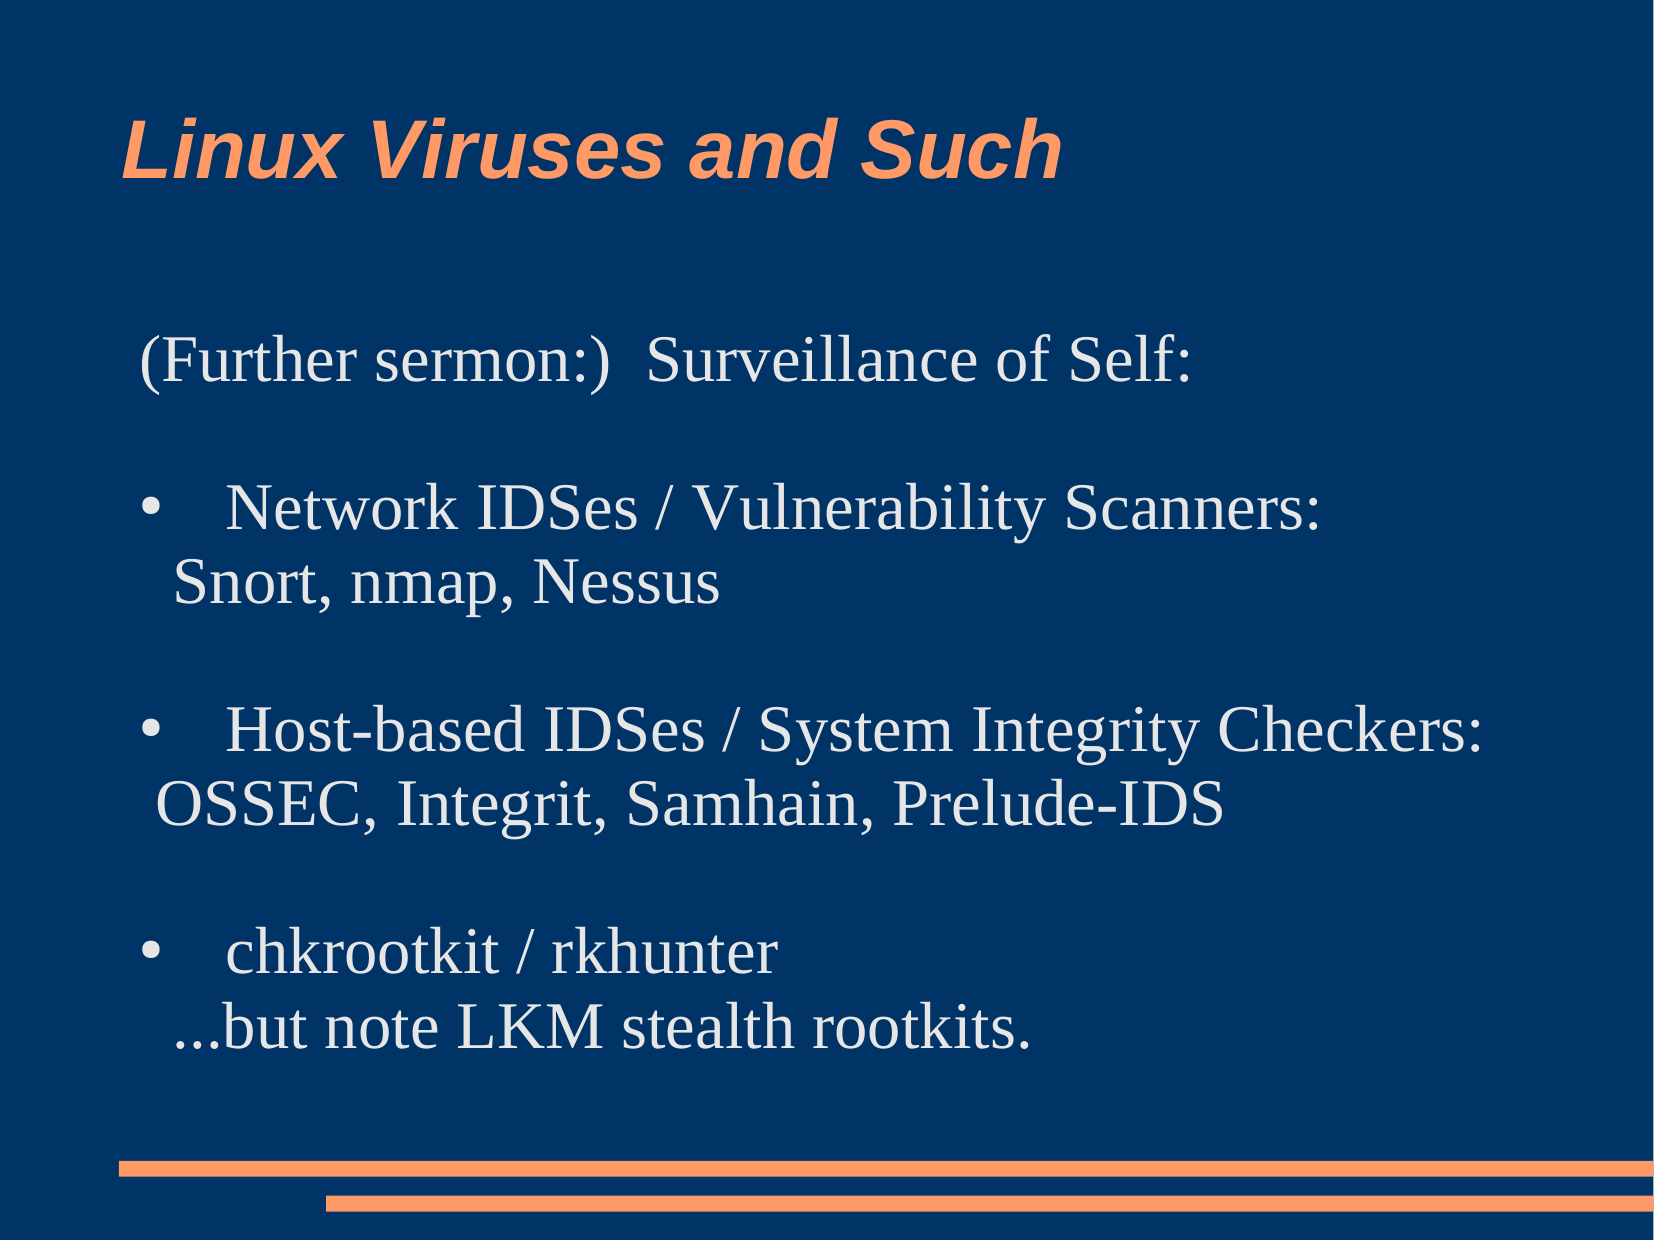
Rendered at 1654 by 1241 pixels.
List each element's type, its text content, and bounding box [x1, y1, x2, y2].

list (Further sermon:) Surveillance of Self: Network IDSes / Vulnerability Scanners: Snort, nmap, Nessus Host-based IDSes / System Integrity Checkers: OSSEC, Integrit, Samhain, Prelude-IDS chkrootkit / rkhunter ...but note LKM stealth rootkits. [121, 322, 1561, 1137]
title Linux Viruses and Such [121, 46, 1534, 254]
